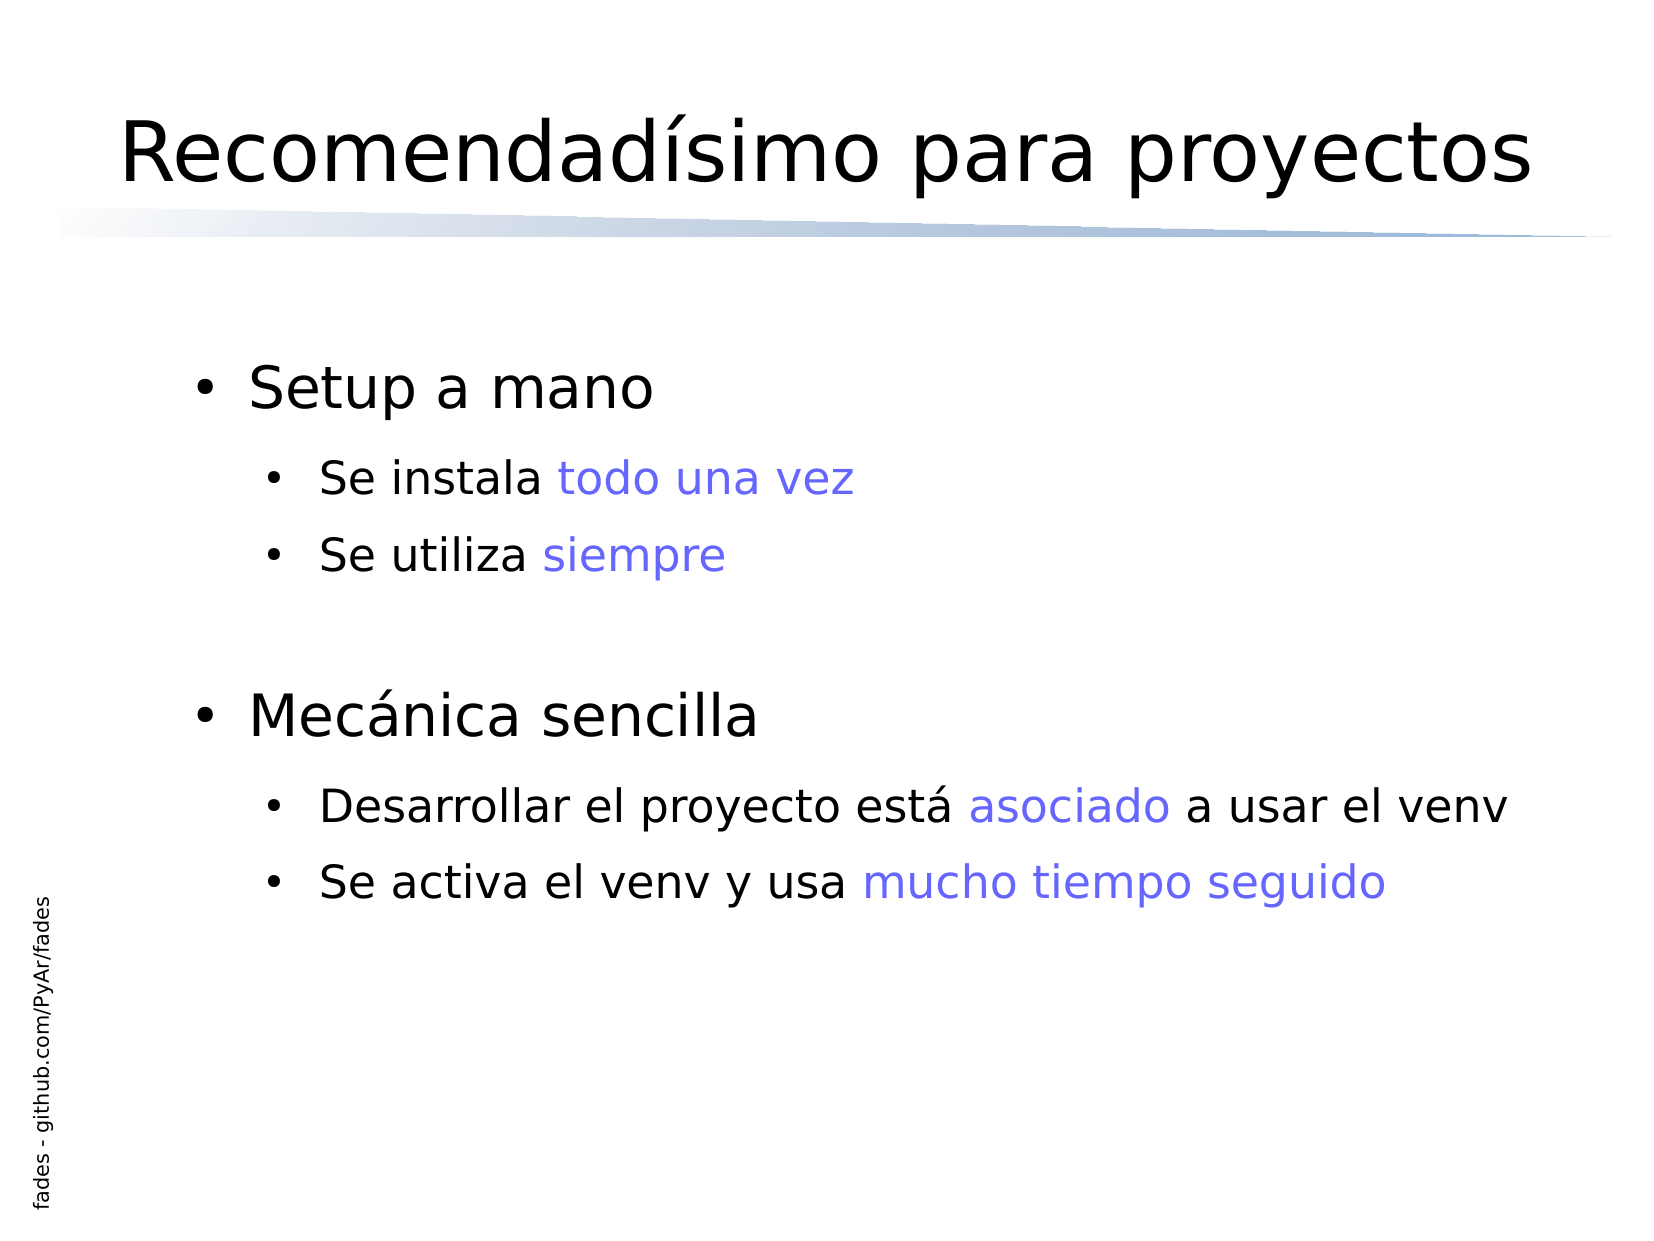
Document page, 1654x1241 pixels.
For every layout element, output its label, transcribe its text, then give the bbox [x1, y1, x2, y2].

list Setup a mano Se instala todo una vez Se utiliza siempre Mecánica sencilla Desarrollar el proyecto está asociado a usar el venv Se activa el venv y usa mucho tiempo seguido [177, 354, 1571, 1109]
title Recomendadísimo para proyectos [82, 49, 1571, 257]
